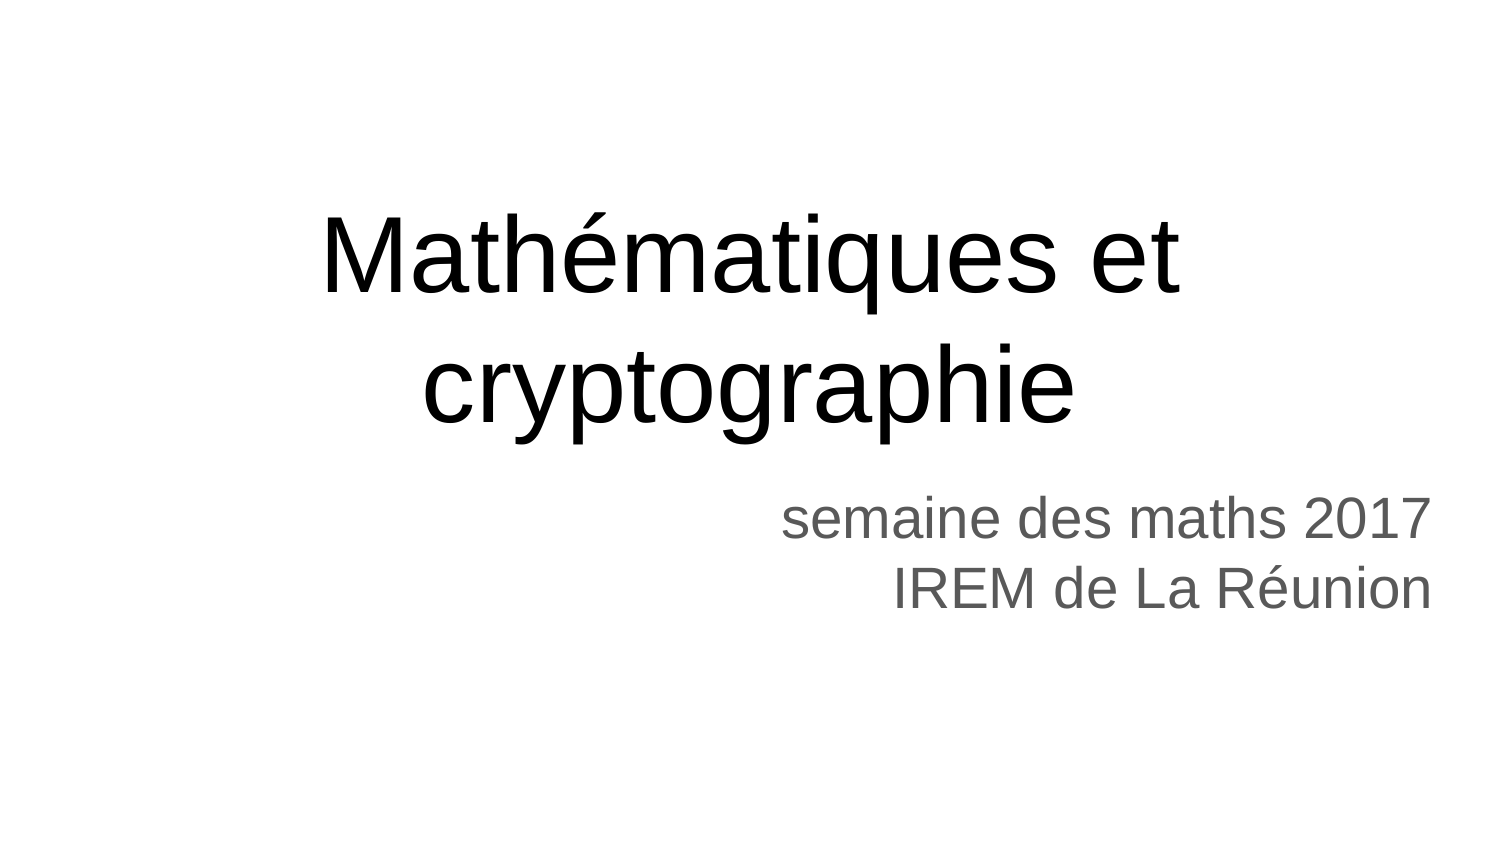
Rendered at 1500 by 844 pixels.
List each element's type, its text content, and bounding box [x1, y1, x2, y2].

subtitle semaine des maths 2017 IREM de La Réunion [741, 464, 1449, 722]
title Mathématiques et cryptographie [51, 122, 1449, 459]
